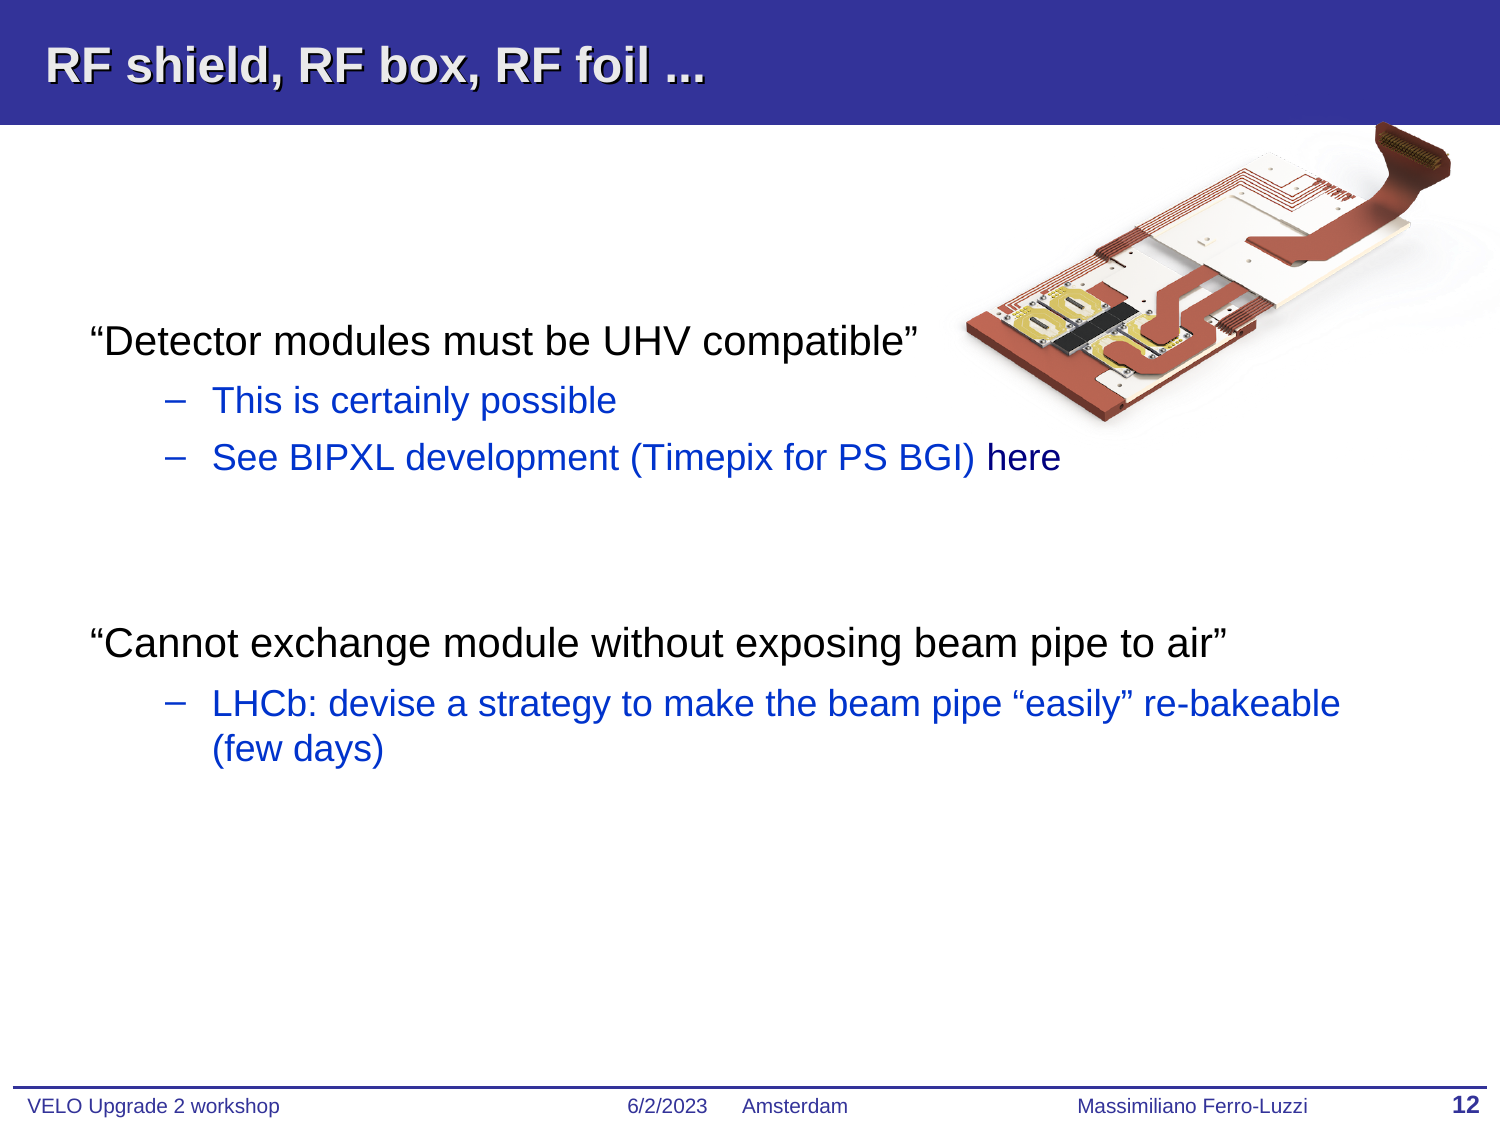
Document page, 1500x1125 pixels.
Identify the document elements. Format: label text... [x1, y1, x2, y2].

list “Detector modules must be UHV compatible” This is certainly possible See BIPXL development (Timepix for PS BGI) here “Cannot exchange module without exposing beam pipe to air” LHCb: devise a strategy to make the beam pipe “easily” re-bakeable (few days) [75, 305, 1371, 1029]
title RF shield, RF box, RF foil ... [0, 0, 1500, 125]
picture [848, 94, 1500, 465]
